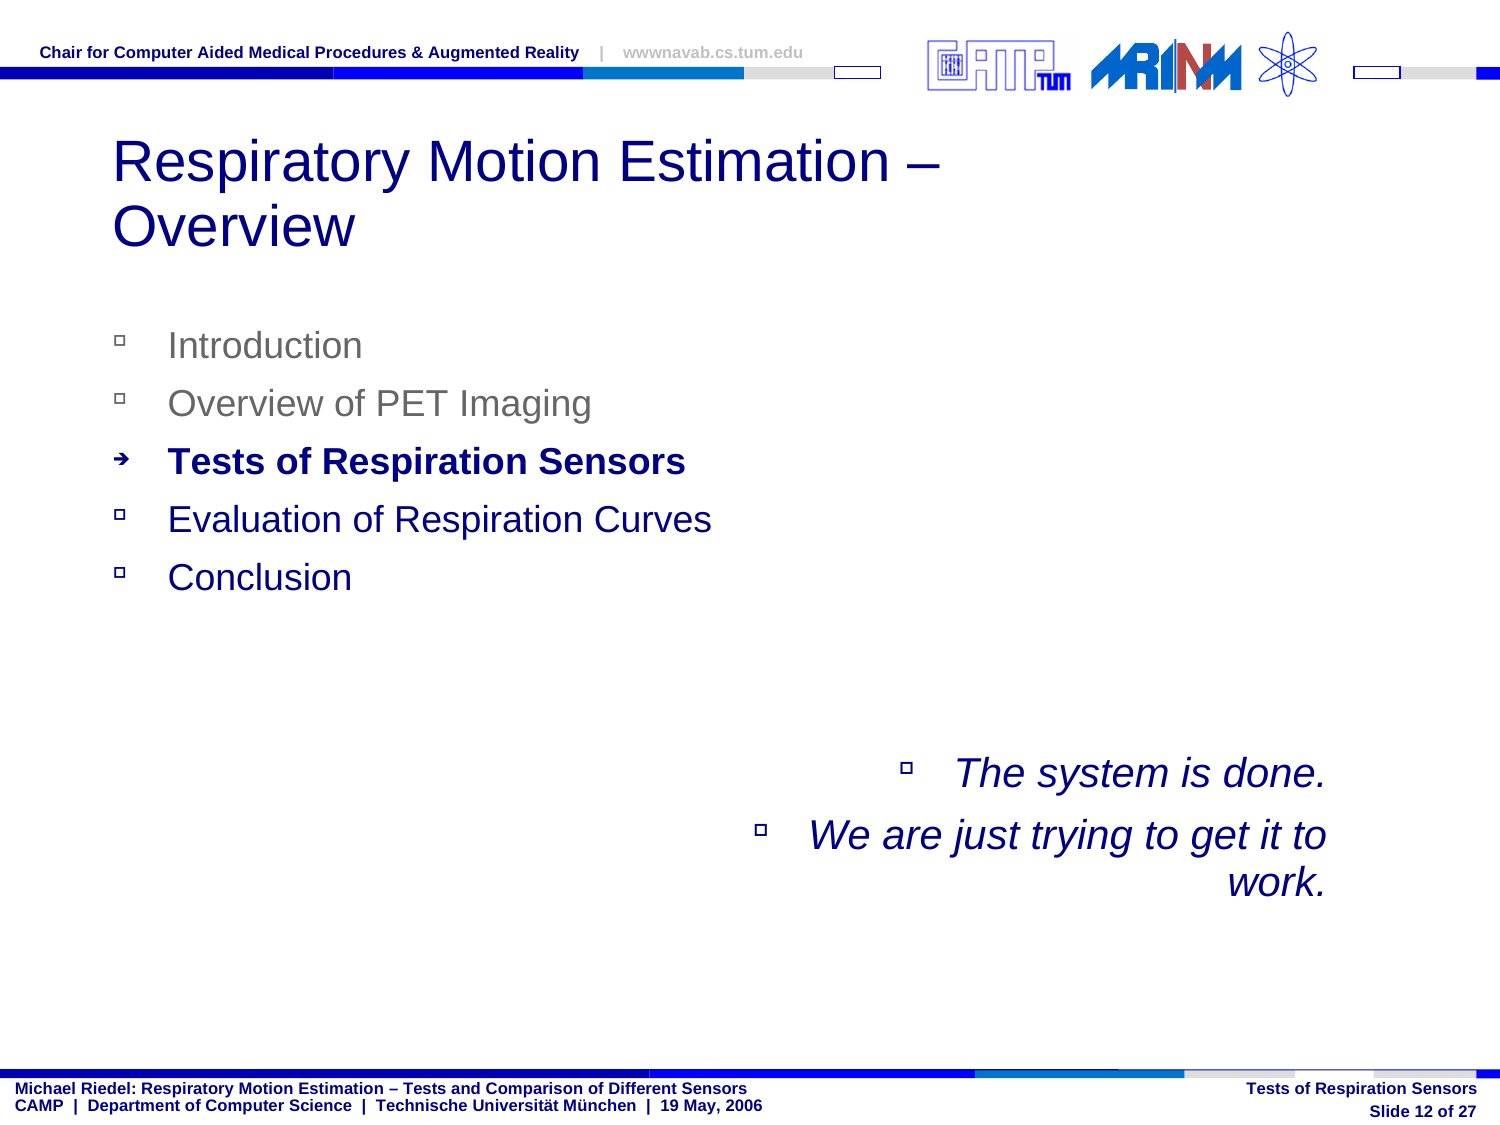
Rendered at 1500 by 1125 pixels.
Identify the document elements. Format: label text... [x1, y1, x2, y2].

picture [923, 37, 1074, 95]
list Introduction Overview of PET Imaging Tests of Respiration Sensors Evaluation of Respiration Curves Conclusion [112, 324, 1387, 1037]
picture [1258, 31, 1317, 97]
list The system is done. We are just trying to get it to work. [690, 750, 1328, 859]
title Respiratory Motion Estimation – Overview [112, 112, 1387, 276]
text_box Tests of Respiration Sensors [1231, 1073, 1493, 1107]
